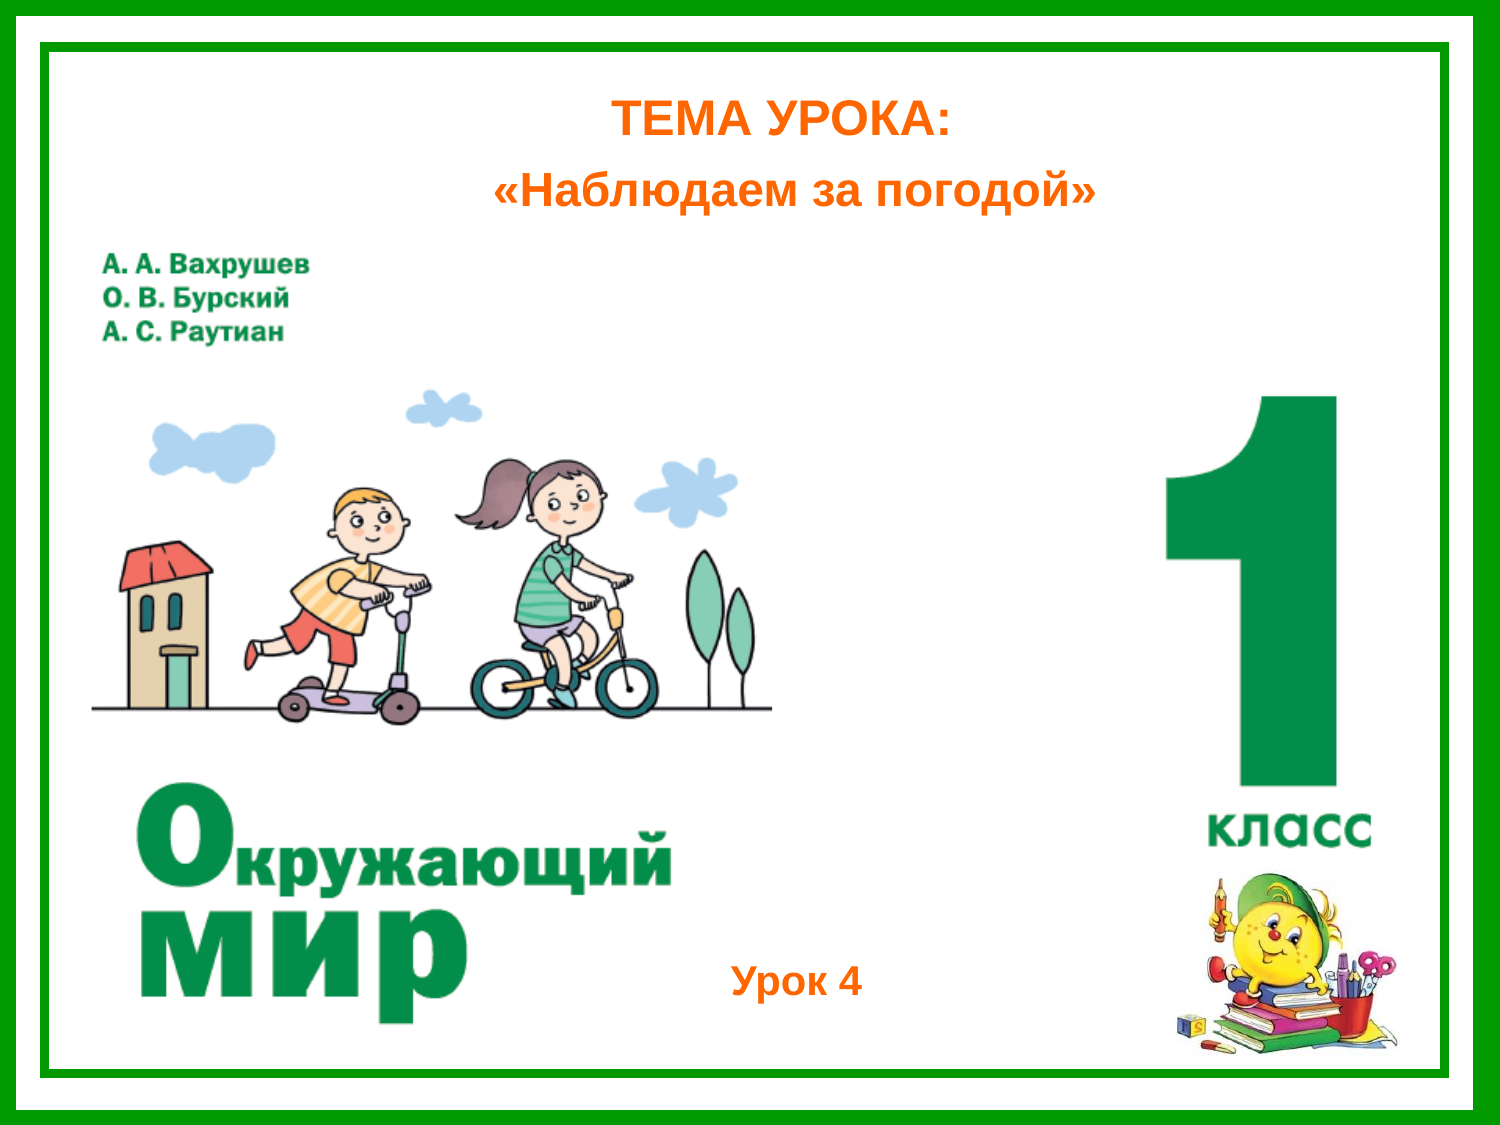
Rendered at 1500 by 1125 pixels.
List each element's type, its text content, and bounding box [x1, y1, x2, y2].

picture [86, 372, 773, 731]
text_box ТЕМА УРОКА: «Наблюдаем за погодой» [133, 78, 1440, 225]
picture [88, 213, 336, 367]
picture [1141, 366, 1401, 1065]
picture [88, 774, 705, 1035]
text_box Урок 4 [715, 946, 879, 1012]
